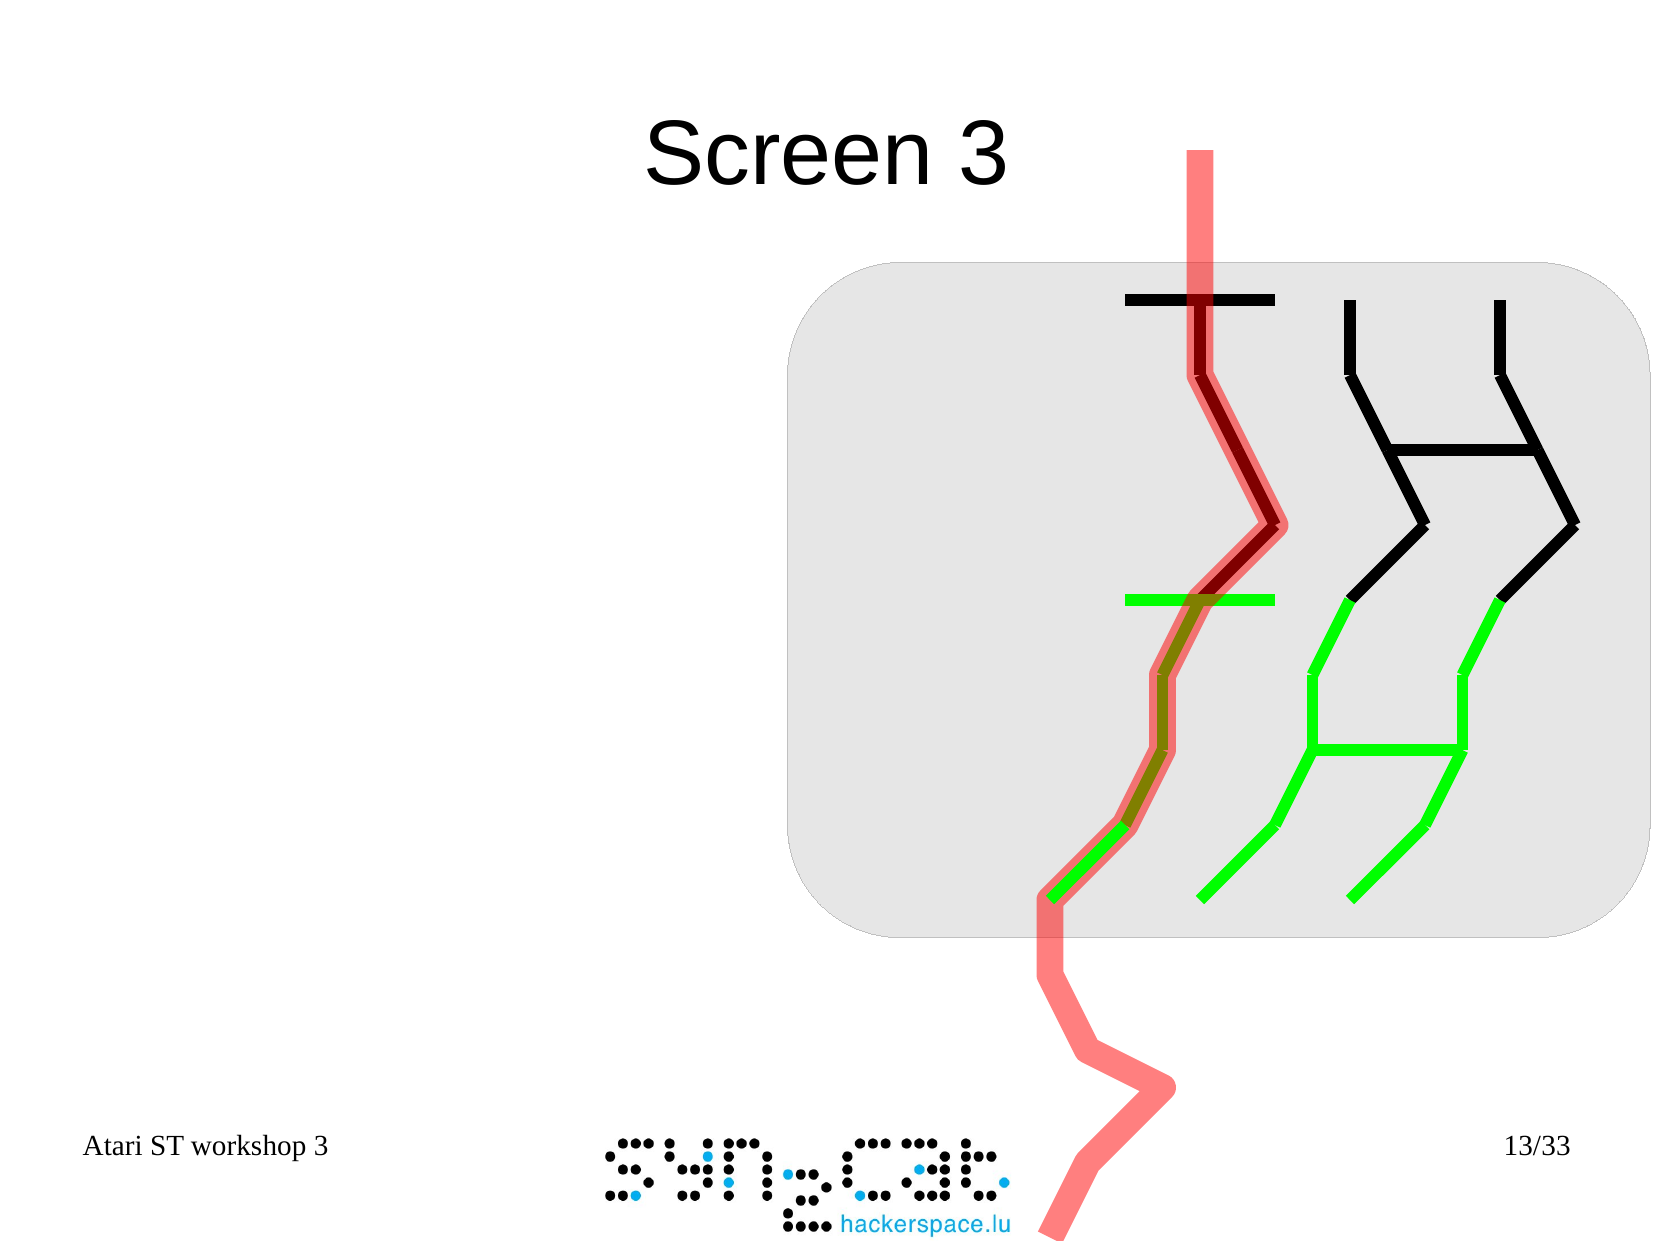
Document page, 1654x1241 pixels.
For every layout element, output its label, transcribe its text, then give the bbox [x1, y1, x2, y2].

title Screen 3 [82, 49, 1571, 257]
text_box [787, 262, 1257, 938]
text_box [1064, 262, 1651, 938]
picture [600, 1124, 1025, 1241]
